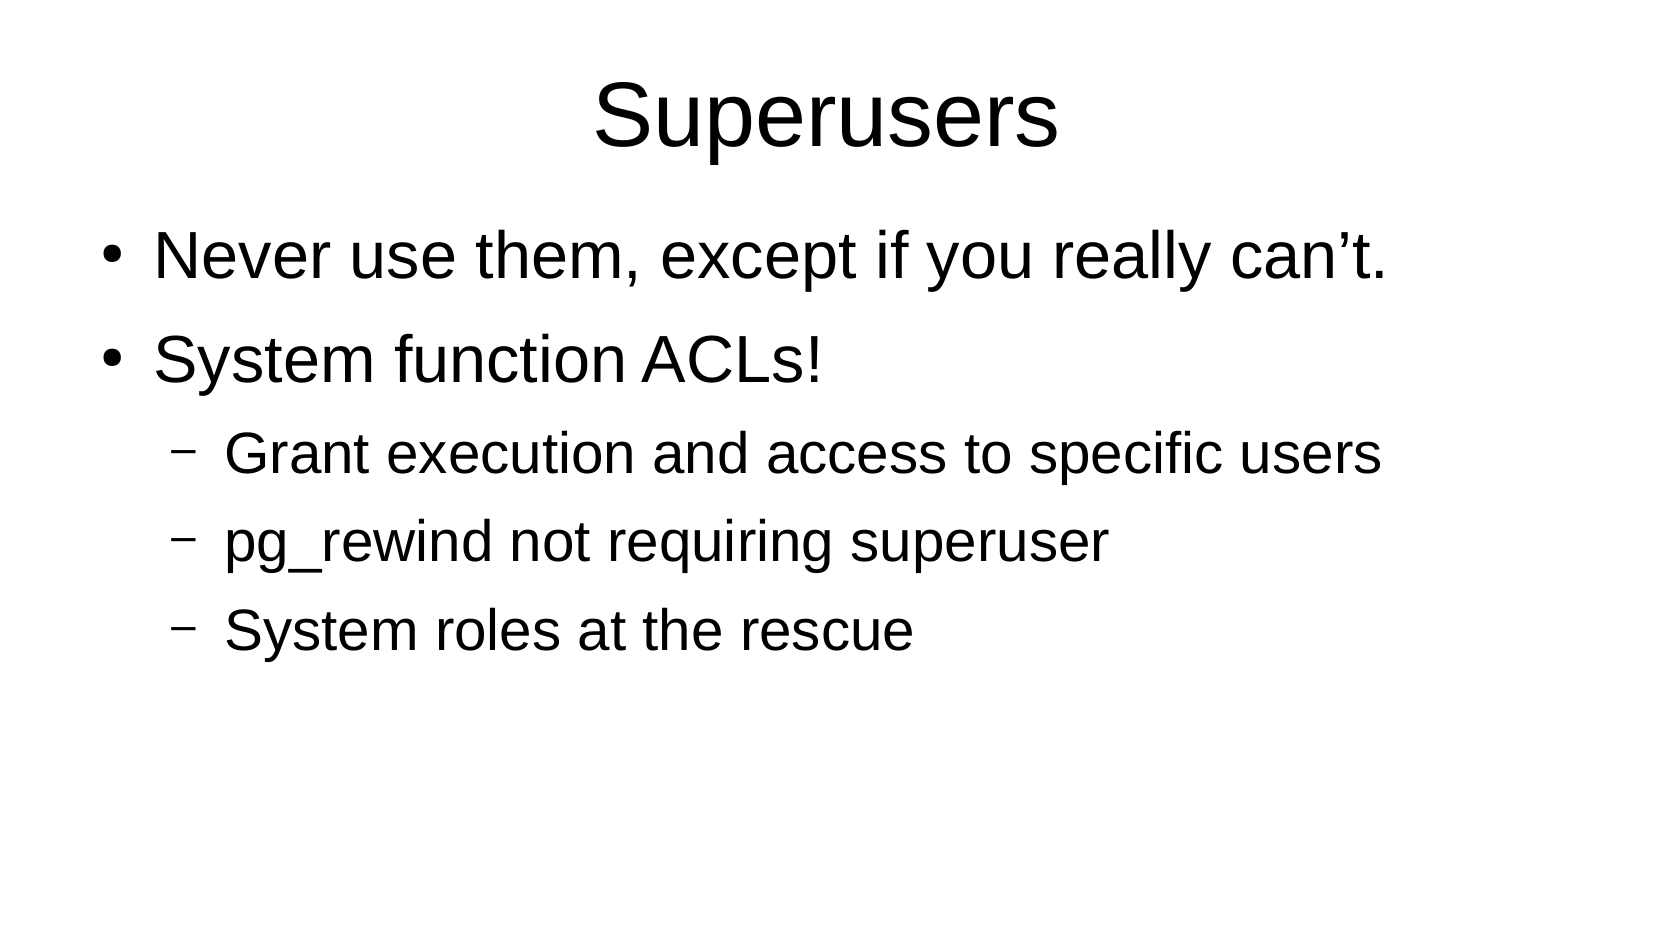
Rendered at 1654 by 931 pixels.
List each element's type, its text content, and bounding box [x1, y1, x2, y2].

list Never use them, except if you really can’t. System function ACLs! Grant execution and access to specific users pg_rewind not requiring superuser System roles at the rescue [82, 217, 1571, 758]
title Superusers [82, 37, 1571, 193]
